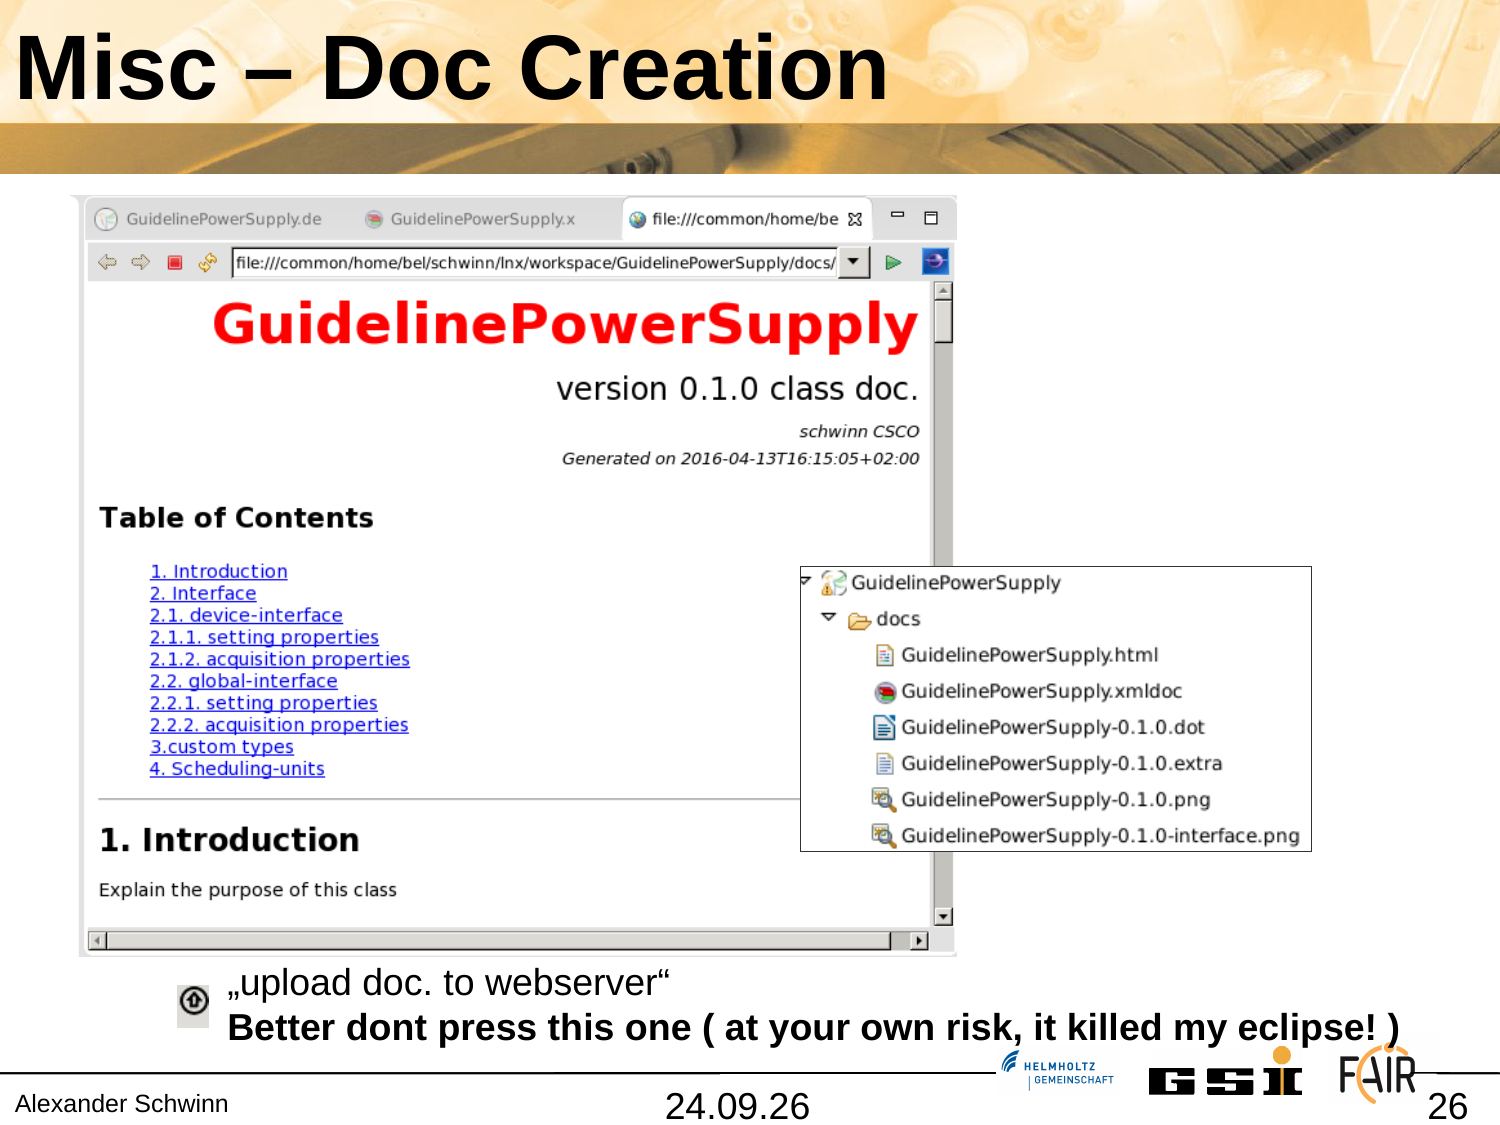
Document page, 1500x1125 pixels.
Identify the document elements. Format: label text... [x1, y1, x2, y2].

text_box „upload doc. to webserver“ Better dont press this one ( at your own risk, it killed my eclipse! ) [212, 950, 1427, 1055]
title Misc – Doc Creation [0, 0, 1500, 126]
picture [1328, 1034, 1439, 1106]
picture [1149, 1055, 1302, 1095]
picture [177, 985, 209, 1028]
picture [996, 1055, 1121, 1095]
picture [0, 126, 1500, 175]
picture [70, 195, 1312, 957]
